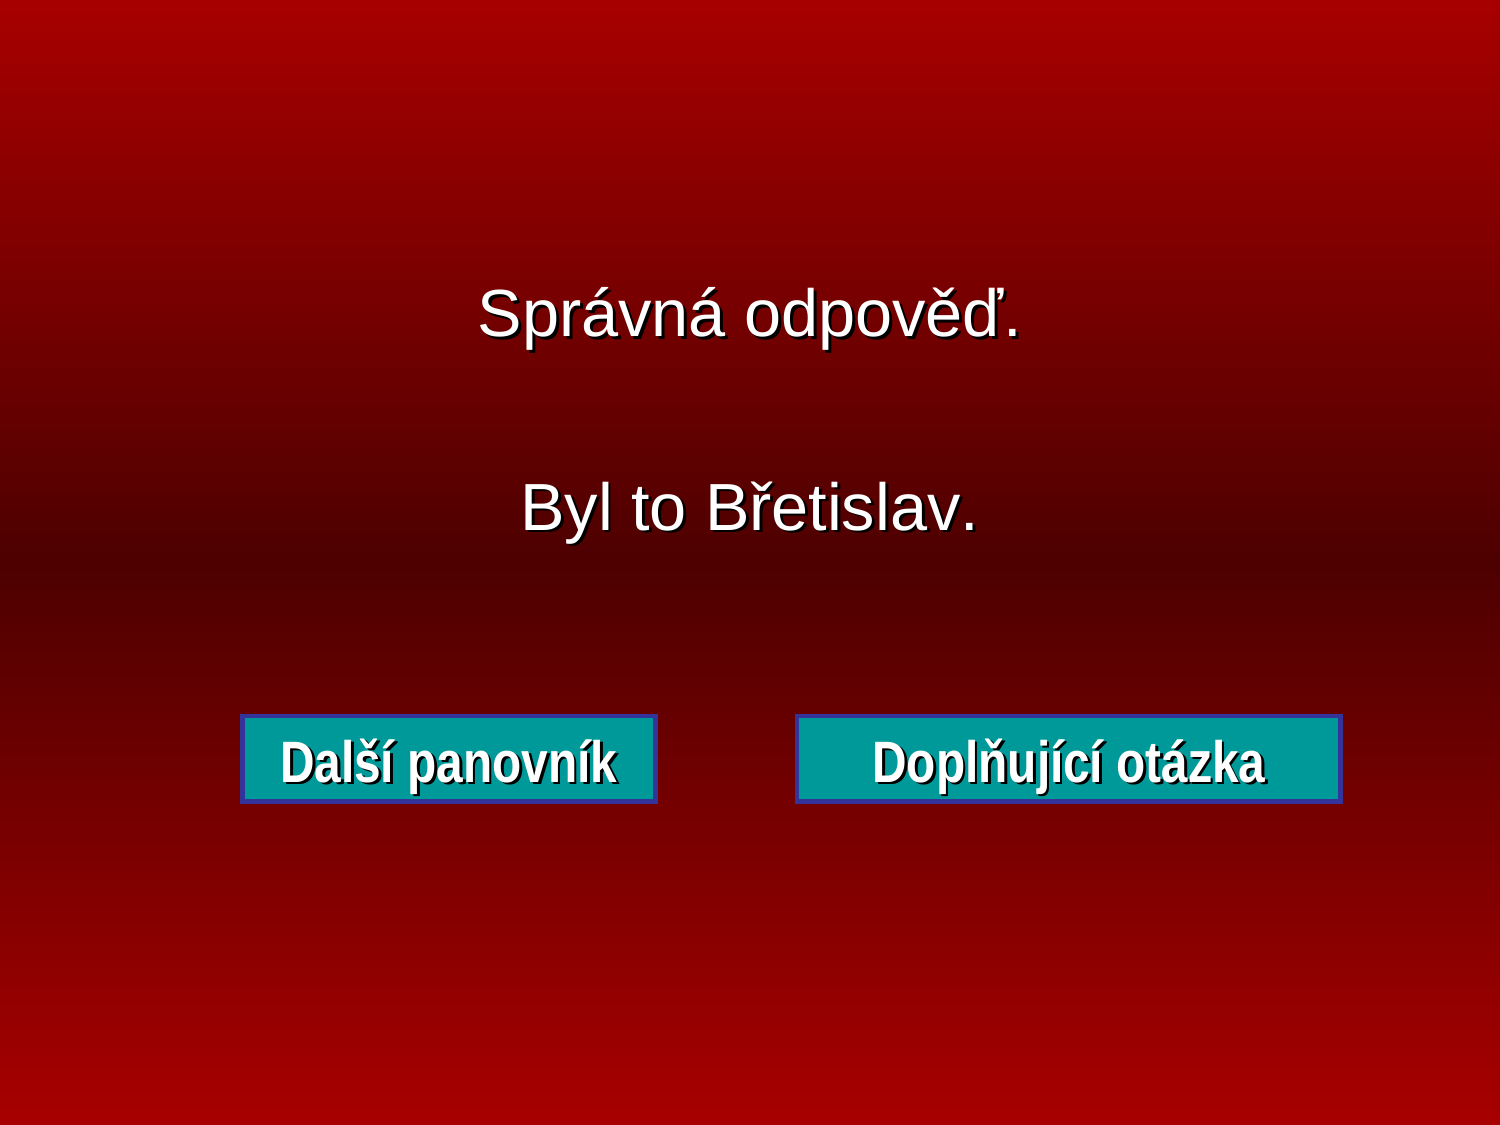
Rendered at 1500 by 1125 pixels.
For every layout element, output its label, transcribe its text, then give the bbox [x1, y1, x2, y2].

text_box Doplňující otázka [797, 716, 1341, 802]
list Správná odpověď. Byl to Břetislav. [75, 262, 1426, 1006]
text_box Další panovník [242, 716, 656, 802]
